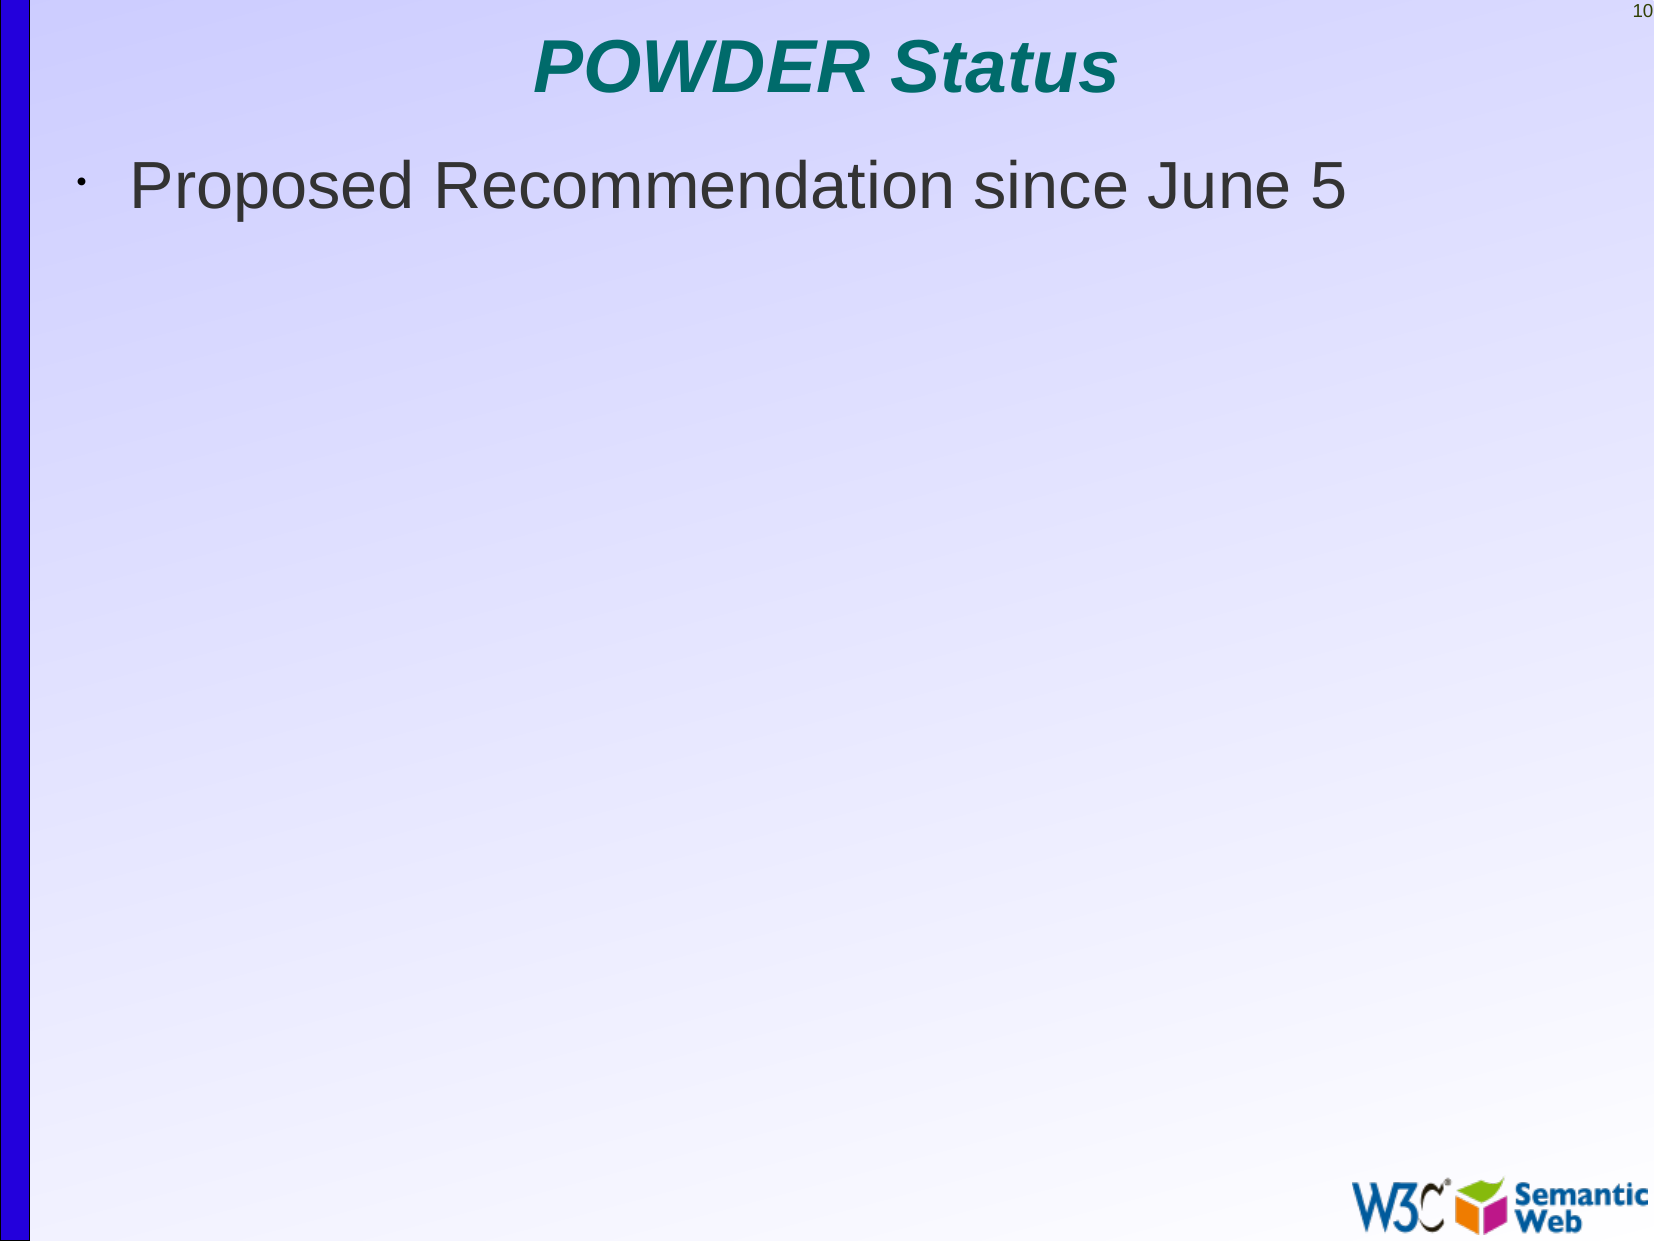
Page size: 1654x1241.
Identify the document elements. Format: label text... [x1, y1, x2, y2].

picture [1352, 1175, 1648, 1235]
title POWDER Status [0, 5, 1654, 125]
list Proposed Recommendation since June 5 [59, 147, 1642, 1134]
